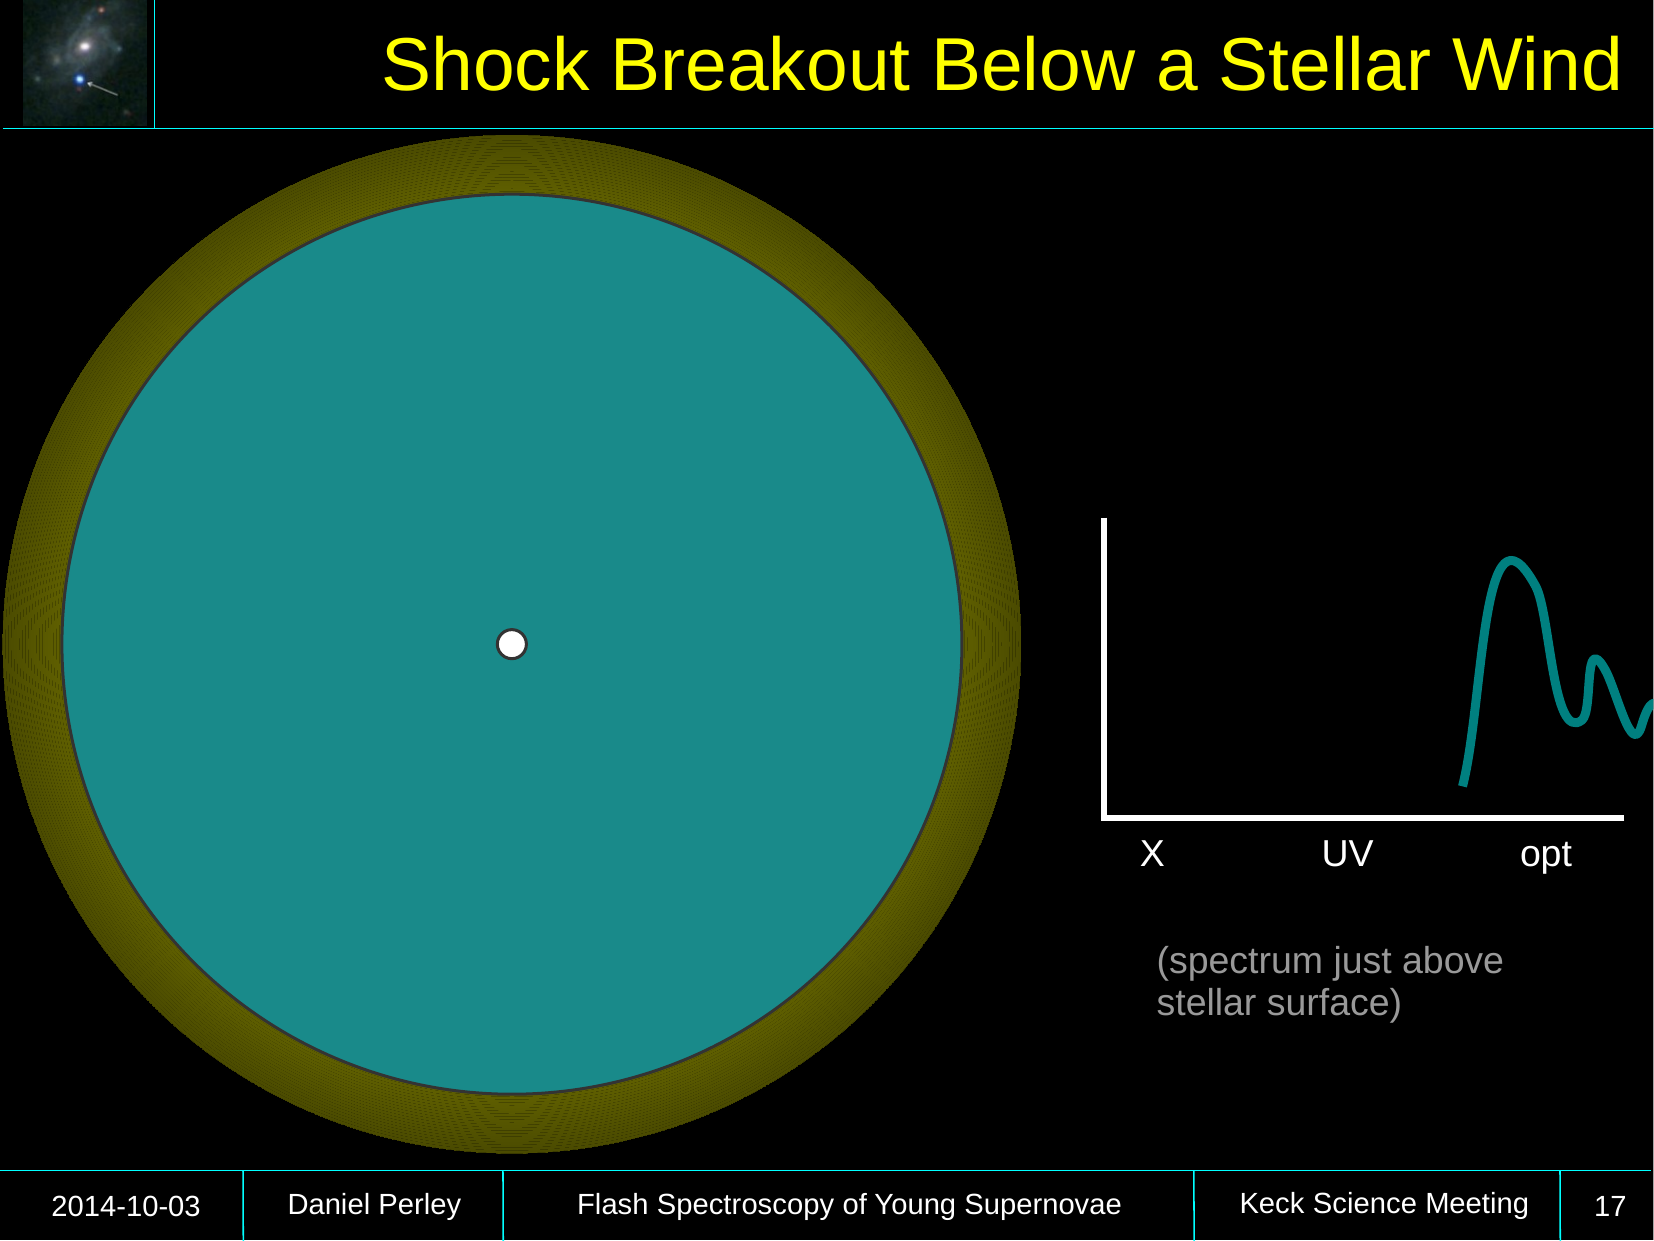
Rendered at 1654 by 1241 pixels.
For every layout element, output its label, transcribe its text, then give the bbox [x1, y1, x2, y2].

title Shock Breakout Below a Stellar Wind [187, 21, 1624, 108]
text_box [1, 134, 1022, 1155]
text_box (spectrum just above stellar surface) [1138, 928, 1627, 1034]
text_box X UV opt [1125, 825, 1613, 882]
picture [23, 0, 147, 126]
